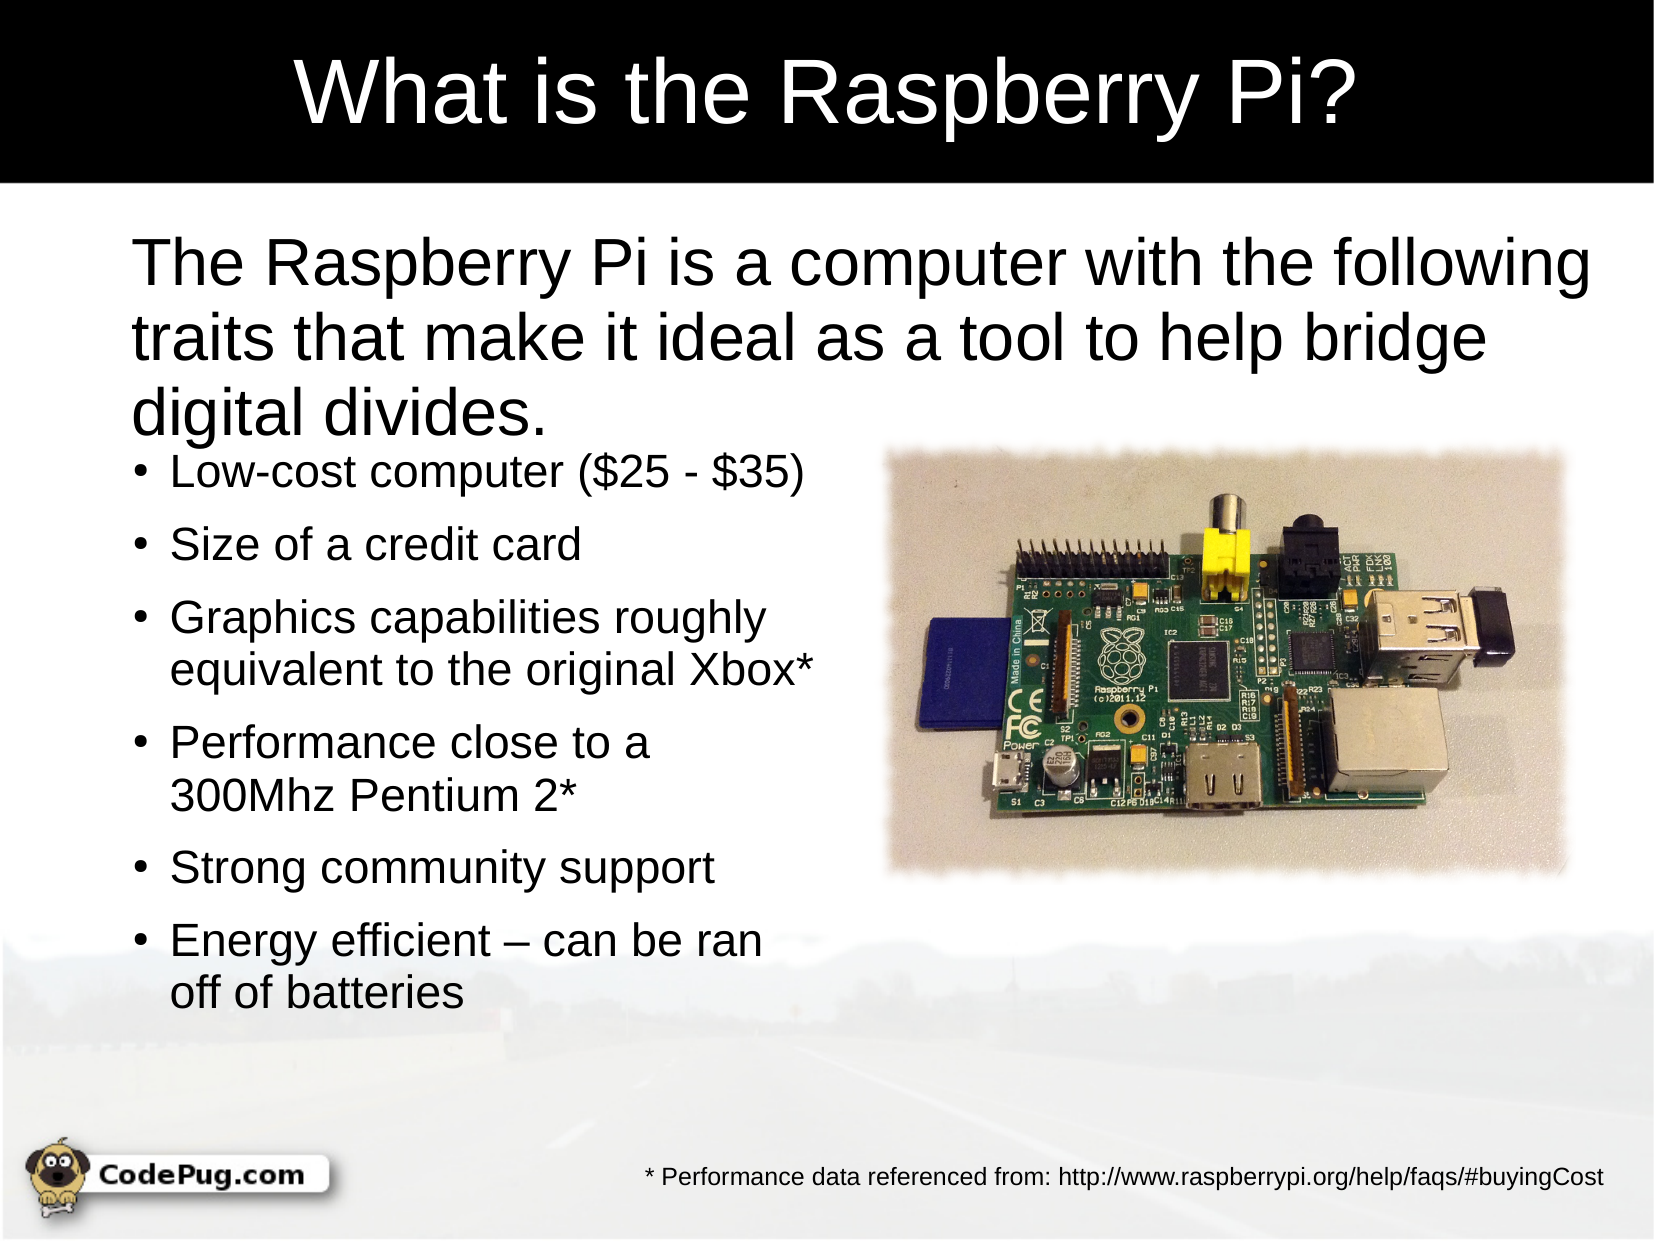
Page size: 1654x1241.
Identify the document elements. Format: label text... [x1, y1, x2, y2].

list Low-cost computer ($25 - $35) Size of a credit card Graphics capabilities roughly equivalent to the original Xbox* Performance close to a 300Mhz Pentium 2* Strong community support Energy efficient – can be ran off of batteries [120, 463, 826, 1066]
picture [0, 0, 1654, 1241]
text_box * Performance data referenced from: http://www.raspberrypi.org/help/faqs/#buyingCost [630, 1155, 1654, 1240]
text_box The Raspberry Pi is a computer with the following traits that make it ideal as a tool to help bridge digital divides. [60, 225, 1606, 463]
title What is the Raspberry Pi? [82, 19, 1571, 166]
